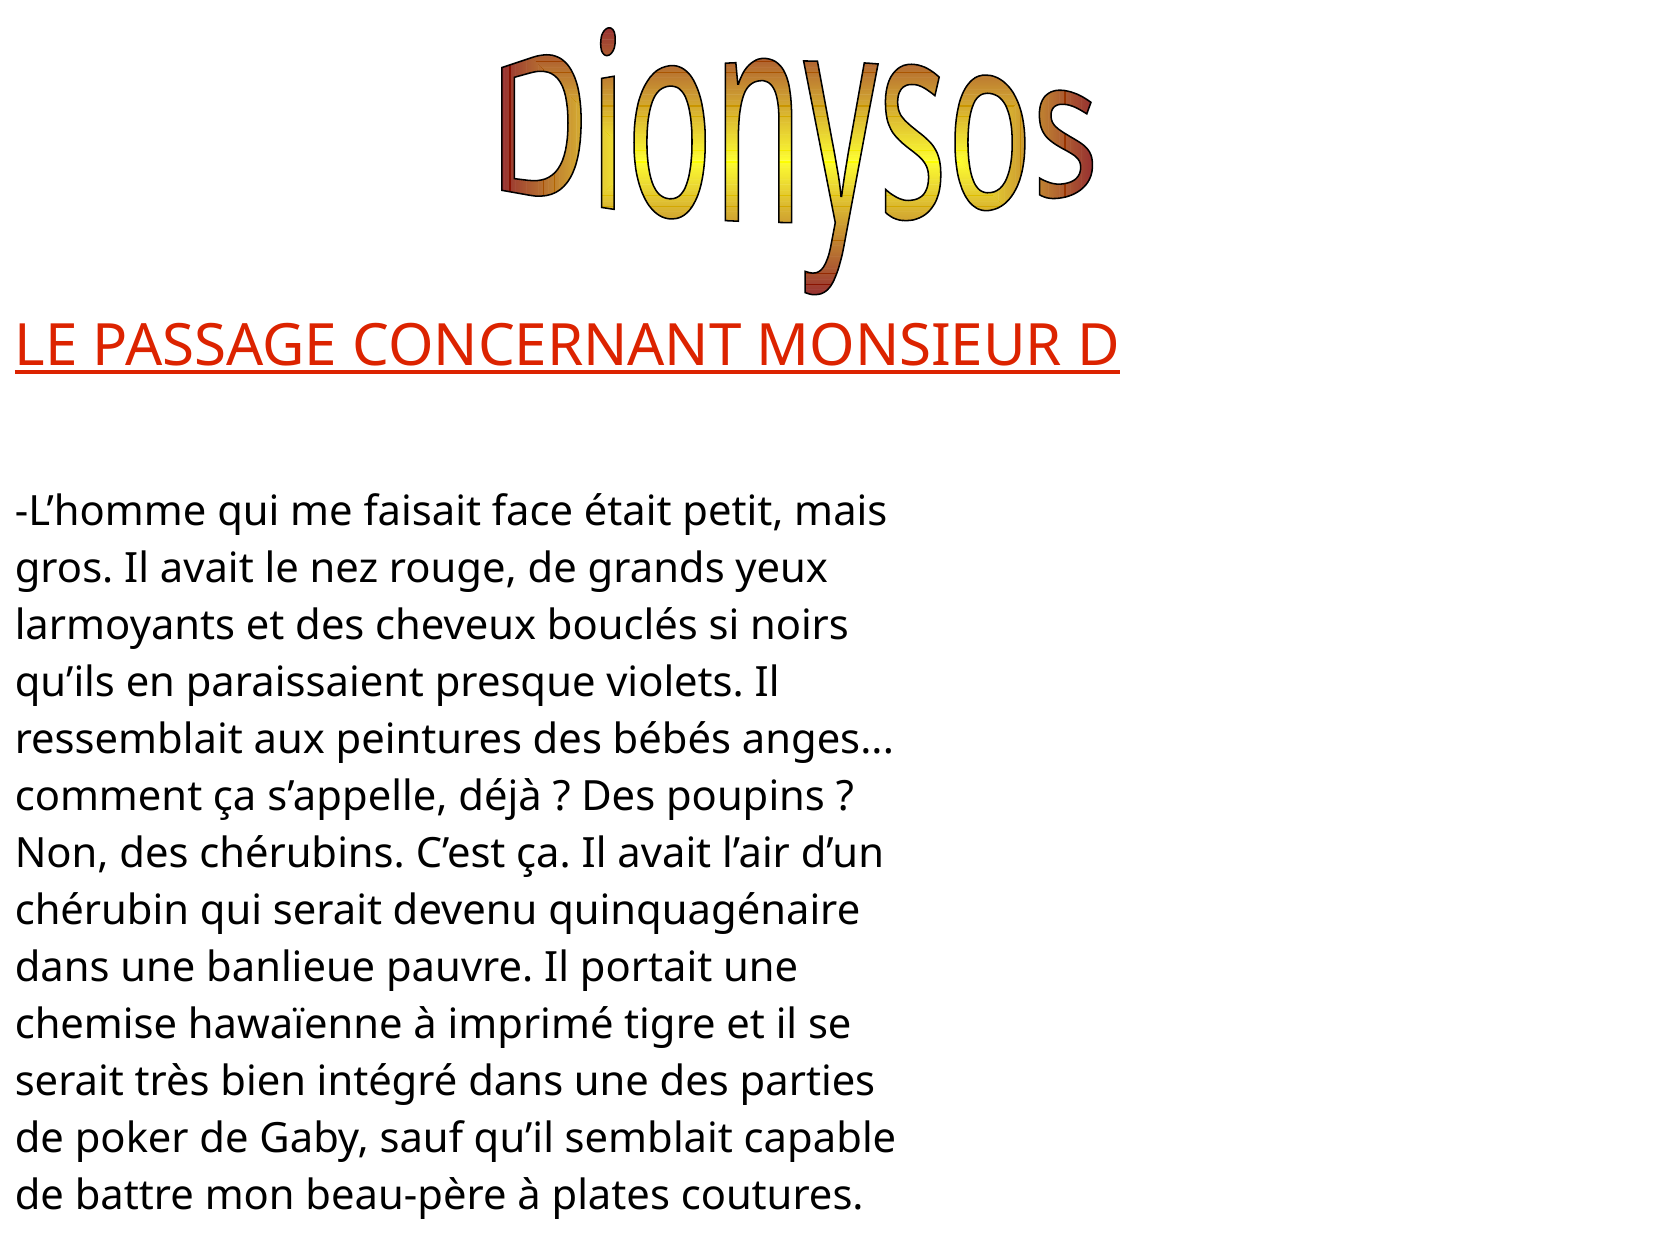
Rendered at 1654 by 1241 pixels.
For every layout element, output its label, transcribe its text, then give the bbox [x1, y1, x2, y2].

text_box -L’homme qui me faisait face était petit, mais gros. Il avait le nez rouge, de grands yeux larmoyants et des cheveux bouclés si noirs qu’ils en paraissaient presque violets. Il ressemblait aux peintures des bébés anges... comment ça s’appelle, déjà ? Des poupins ? Non, des chérubins. C’est ça. Il avait l’air d’un chérubin qui serait devenu quinquagénaire dans une banlieue pauvre. Il portait une chemise hawaïenne à imprimé tigre et il se serait très bien intégré dans une des parties de poker de Gaby, sauf qu’il semblait capable de battre mon beau-père à plates coutures. - [0, 473, 916, 1241]
text_box Dionysos [501, 54, 582, 197]
text_box Dionysos [600, 27, 616, 56]
text_box Dionysos [1039, 90, 1093, 199]
text_box Dionysos [885, 64, 941, 221]
text_box Dionysos [725, 58, 792, 223]
text_box Dionysos [601, 76, 615, 210]
text_box Dionysos [634, 65, 706, 219]
text_box Dionysos [803, 60, 879, 295]
text_box LE PASSAGE CONCERNANT MONSIEUR D [0, 295, 1211, 474]
text_box Dionysos [955, 75, 1025, 211]
